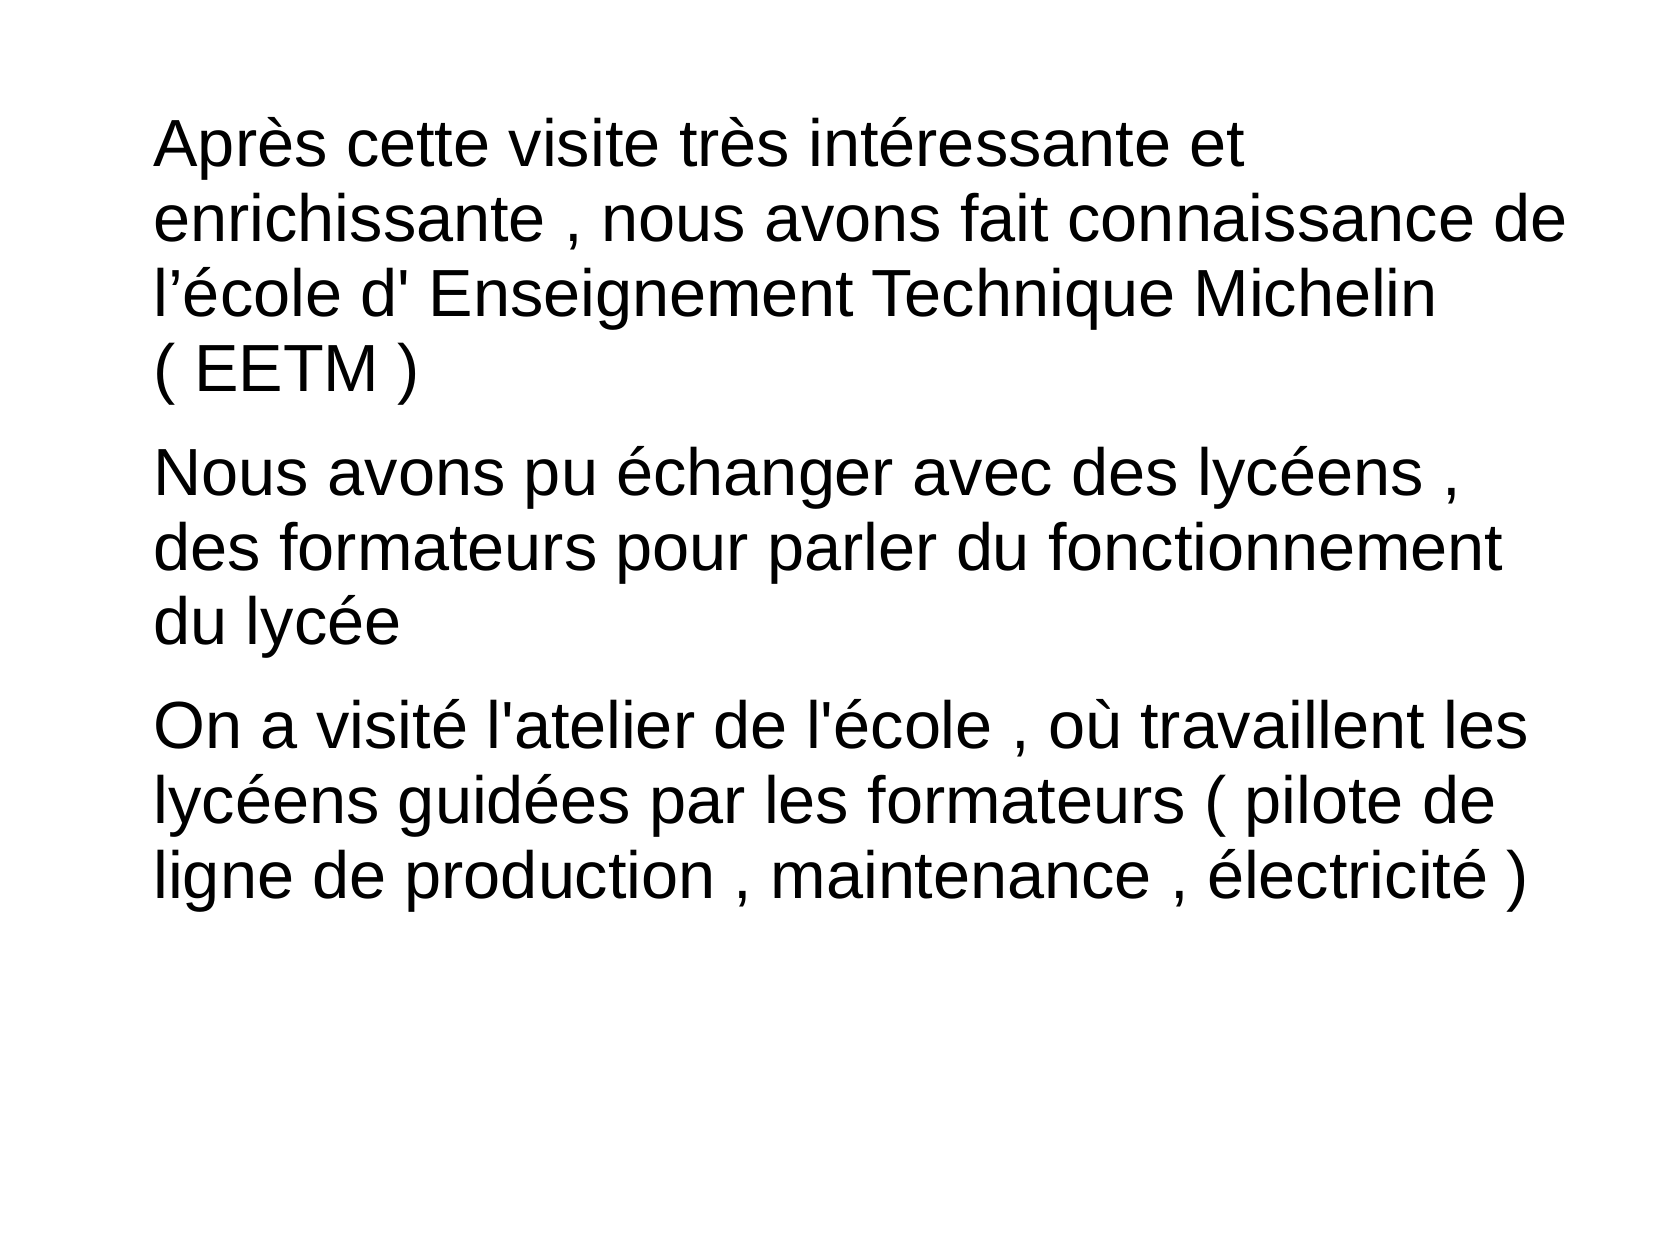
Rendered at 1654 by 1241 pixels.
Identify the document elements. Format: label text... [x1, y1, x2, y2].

list Après cette visite très intéressante et enrichissante , nous avons fait connaissance de l’école d' Enseignement Technique Michelin ( EETM ) Nous avons pu échanger avec des lycéens , des formateurs pour parler du fonctionnement du lycée On a visité l'atelier de l'école , où travaillent les lycéens guidées par les formateurs ( pilote de ligne de production , maintenance , électricité ) [82, 106, 1571, 1109]
